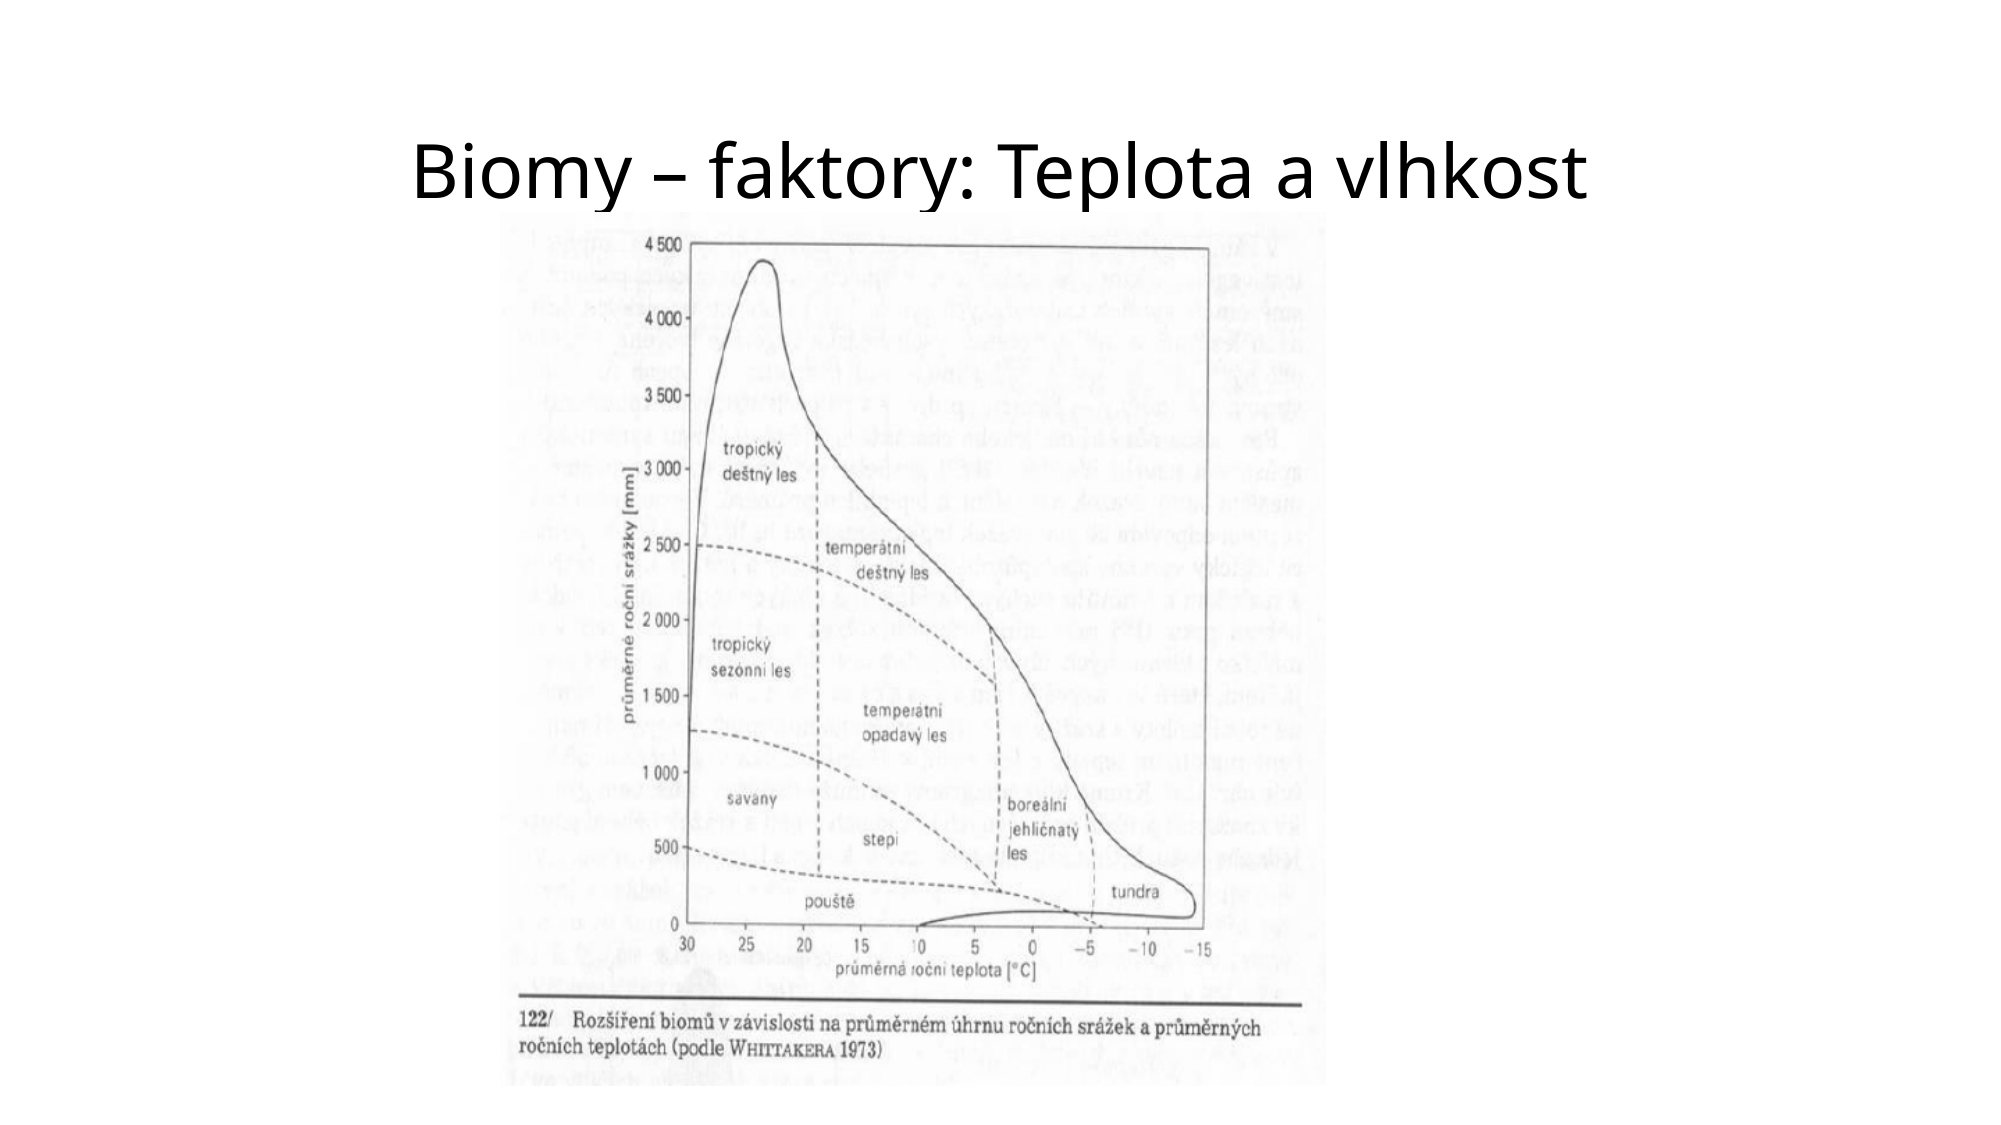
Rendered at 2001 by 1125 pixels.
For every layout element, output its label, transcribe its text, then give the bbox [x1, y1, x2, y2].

picture [500, 212, 1326, 1086]
title Biomy – faktory: Teplota a vlhkost [137, 59, 1863, 278]
